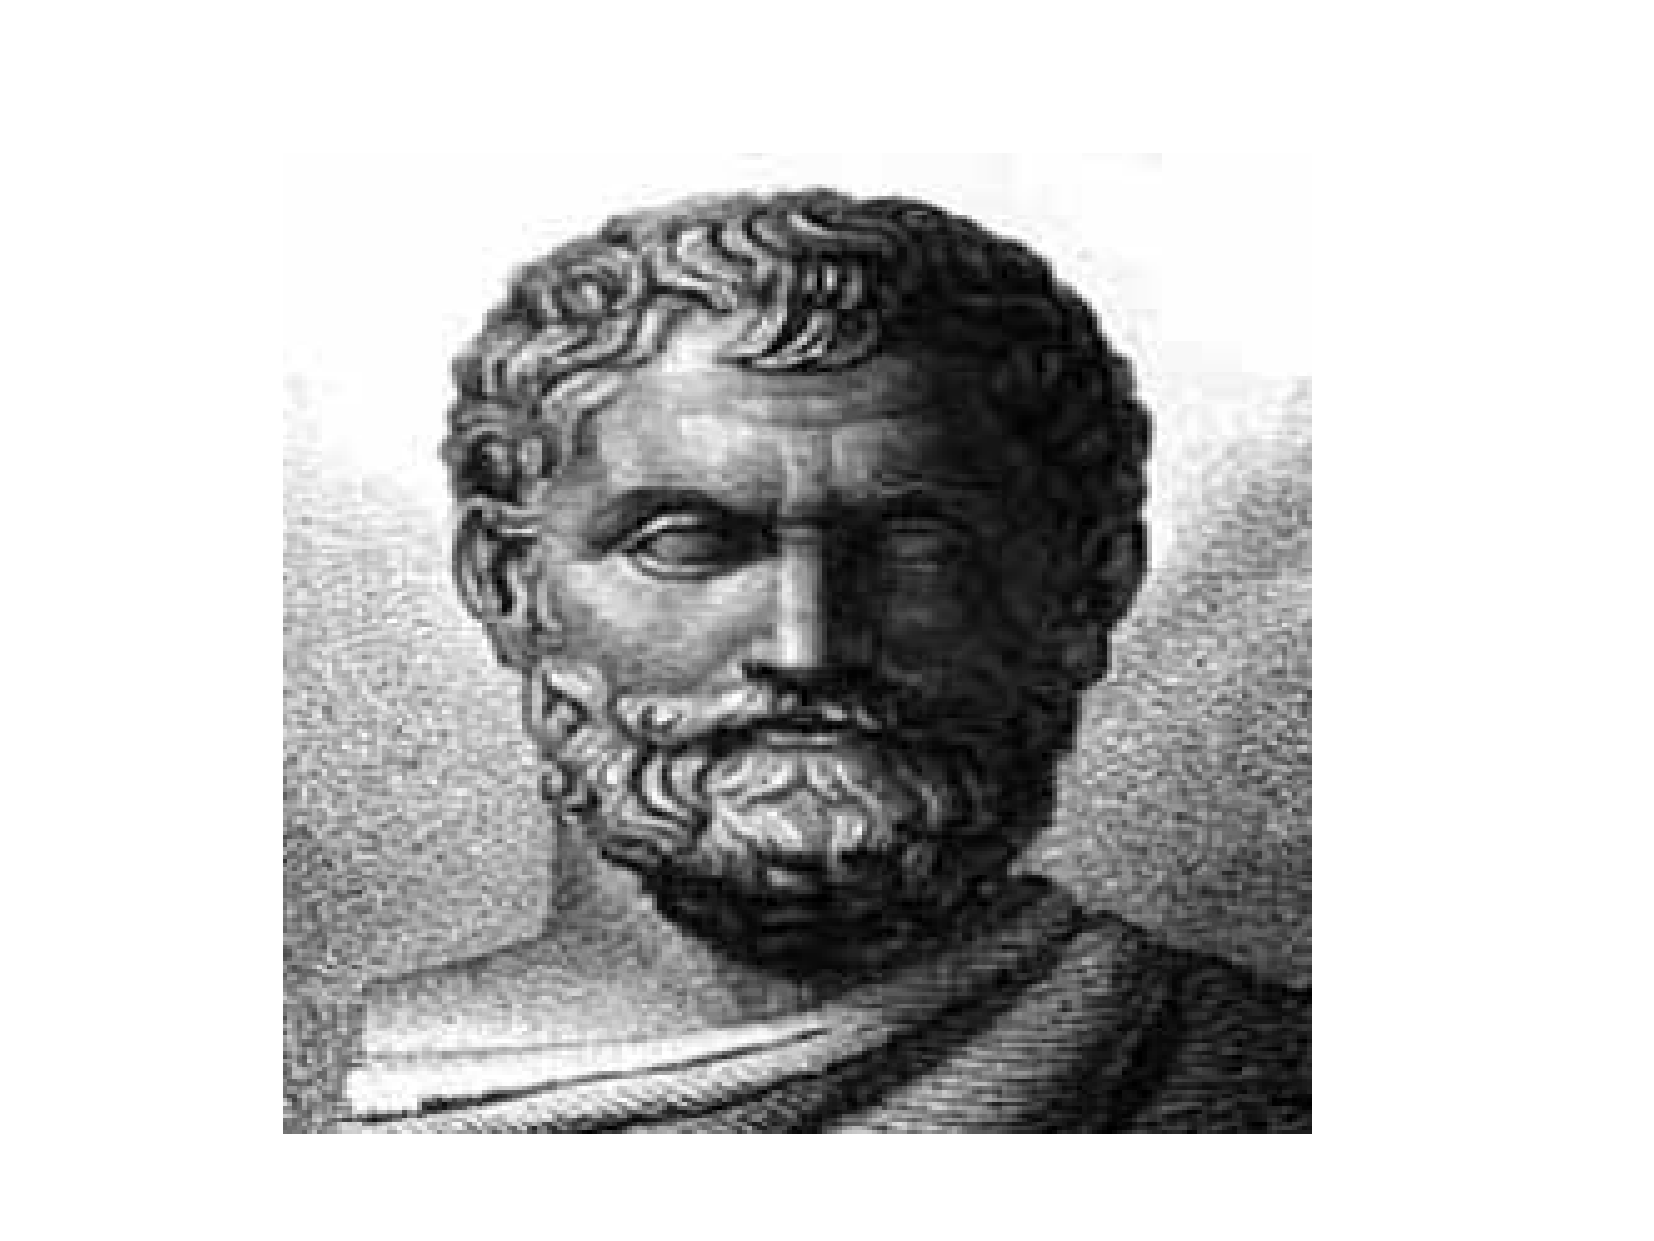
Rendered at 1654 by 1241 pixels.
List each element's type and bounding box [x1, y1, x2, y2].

picture [283, 153, 1312, 1134]
